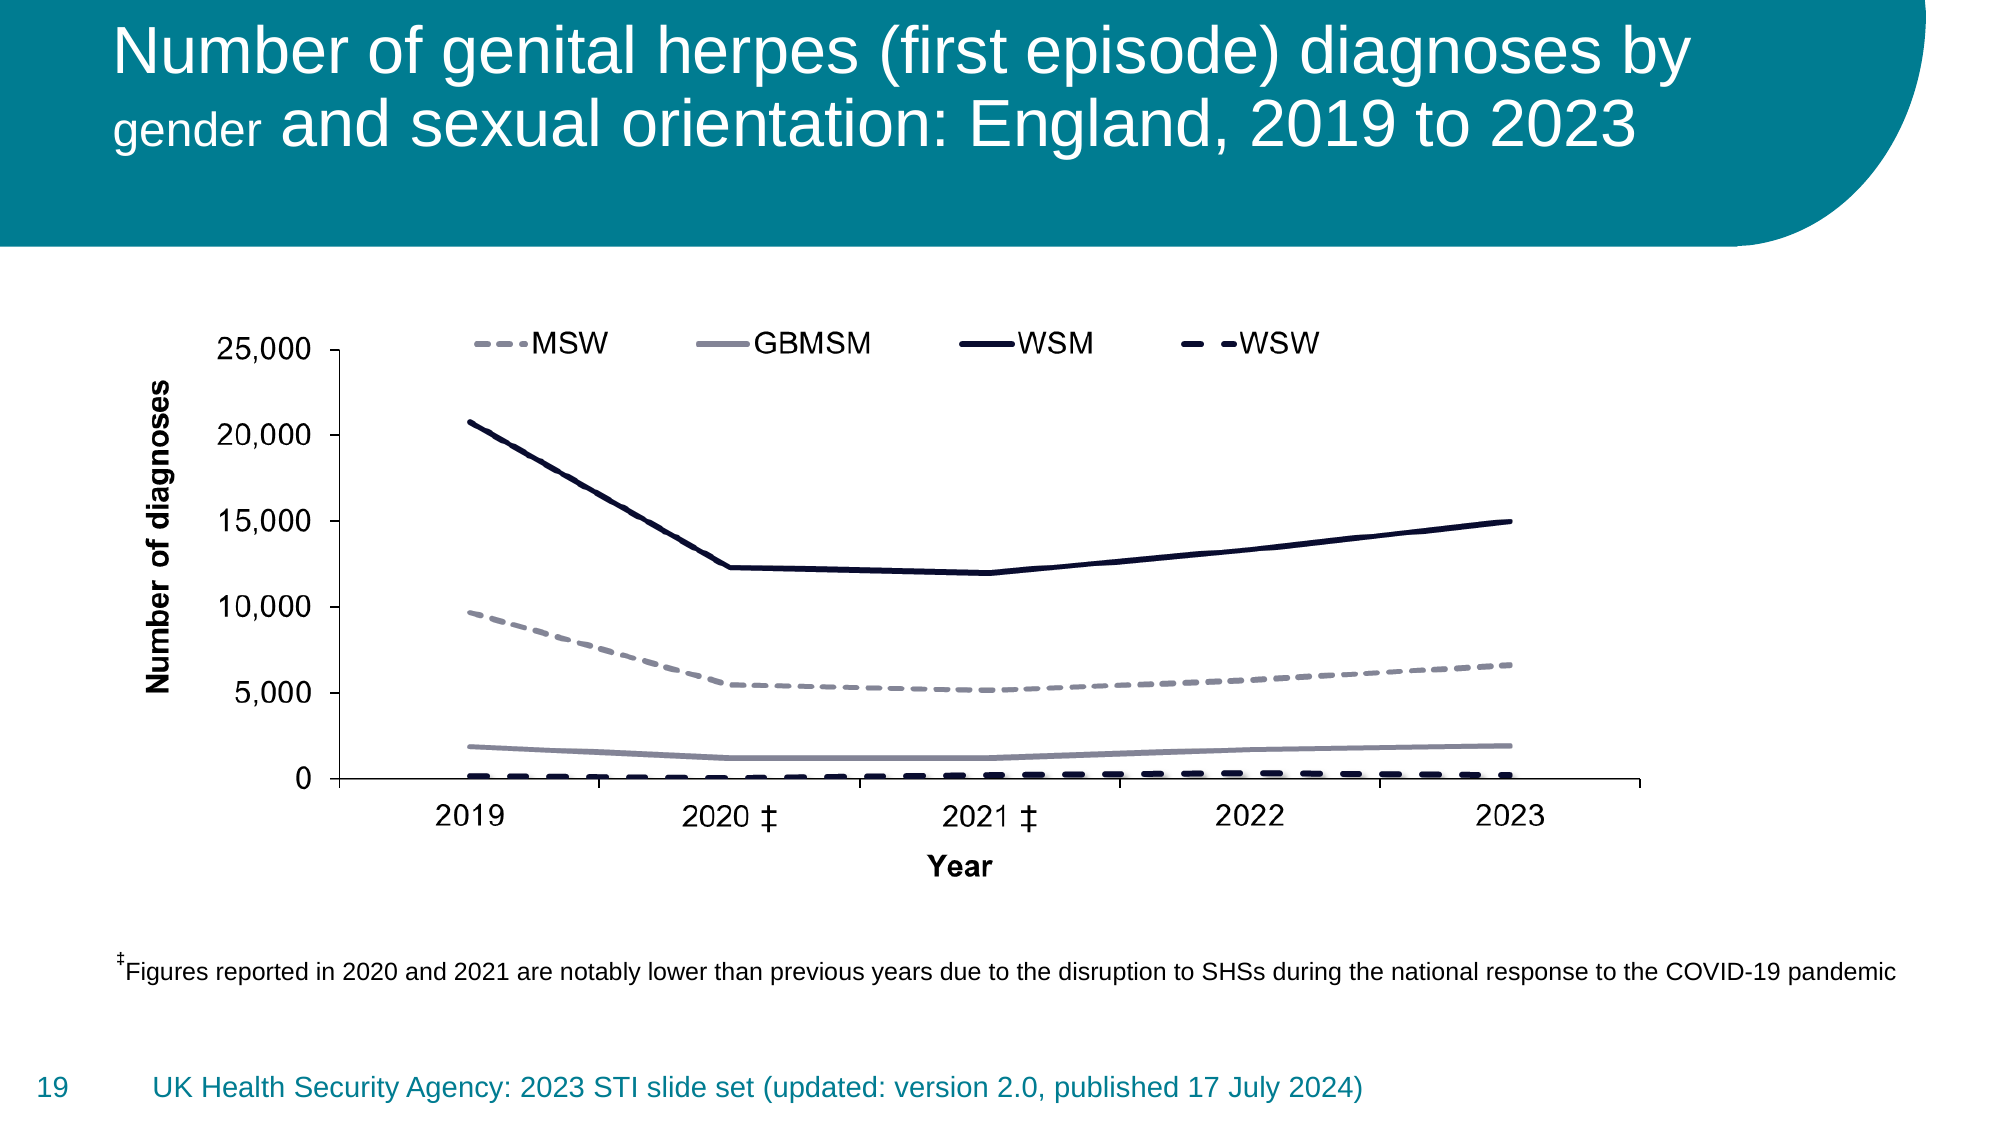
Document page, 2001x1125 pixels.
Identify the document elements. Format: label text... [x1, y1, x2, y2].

text_box ‡Figures reported in 2020 and 2021 are notably lower than previous years due to the disruption to SHSs during the national response to the COVID-19 pandemic [101, 940, 1940, 986]
text_box UK Health Security Agency: 2023 STI slide set (updated: version 2.0, published 17 July 2024) [137, 1056, 1780, 1116]
title Number of genital herpes (first episode) diagnoses by gender and sexual orientation: England, 2019 to 2023 [97, 8, 1877, 169]
text_box [21, 1056, 120, 1117]
picture [119, 306, 1665, 886]
